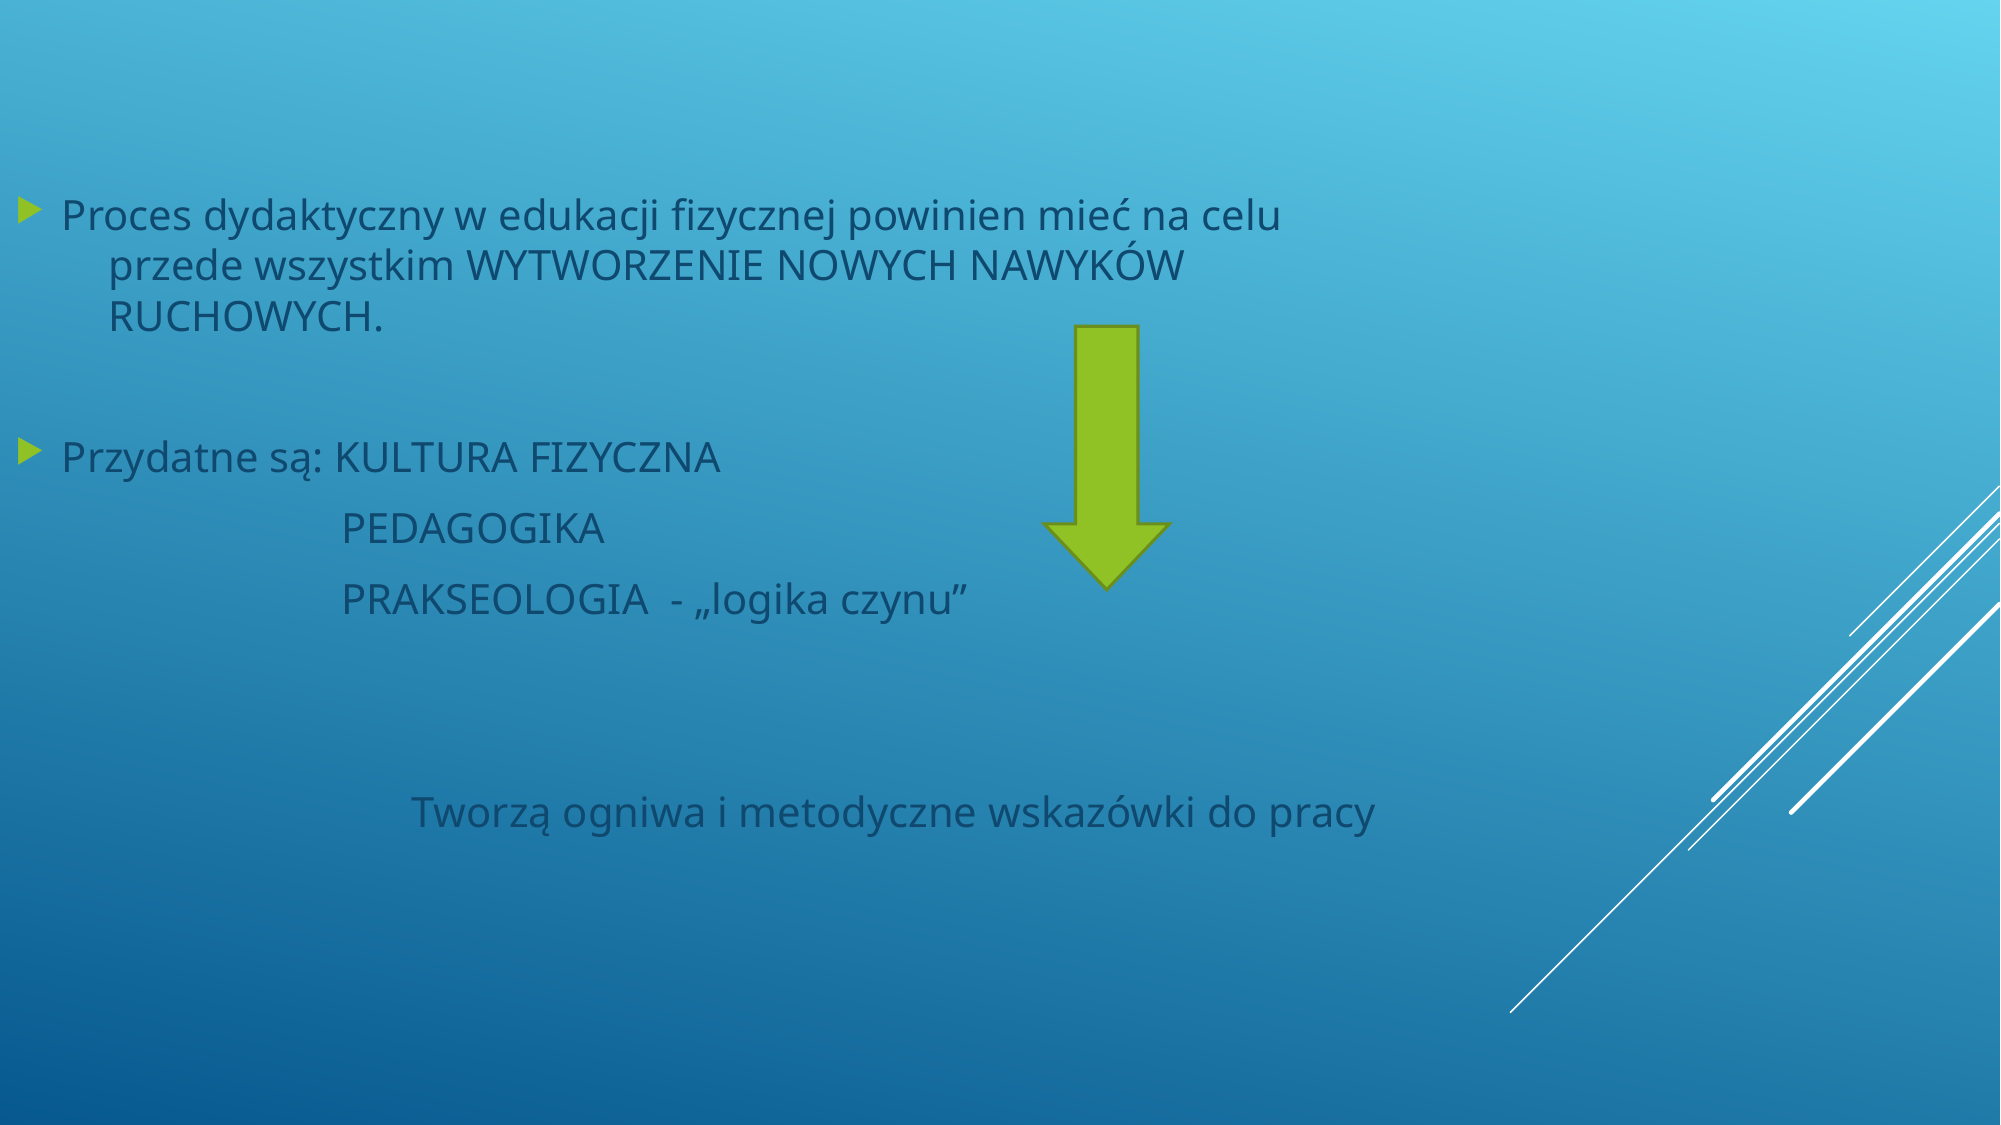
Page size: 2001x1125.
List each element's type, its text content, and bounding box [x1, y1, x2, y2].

list Proces dydaktyczny w edukacji fizycznej powinien mieć na celu przede wszystkim WYTWORZENIE NOWYCH NAWYKÓW RUCHOWYCH. Przydatne są: KULTURA FIZYCZNA PEDAGOGIKA PRAKSEOLOGIA - „logika czynu” Tworzą ogniwa i metodyczne wskazówki do pracy [0, 104, 1408, 991]
text_box [1044, 326, 1170, 590]
